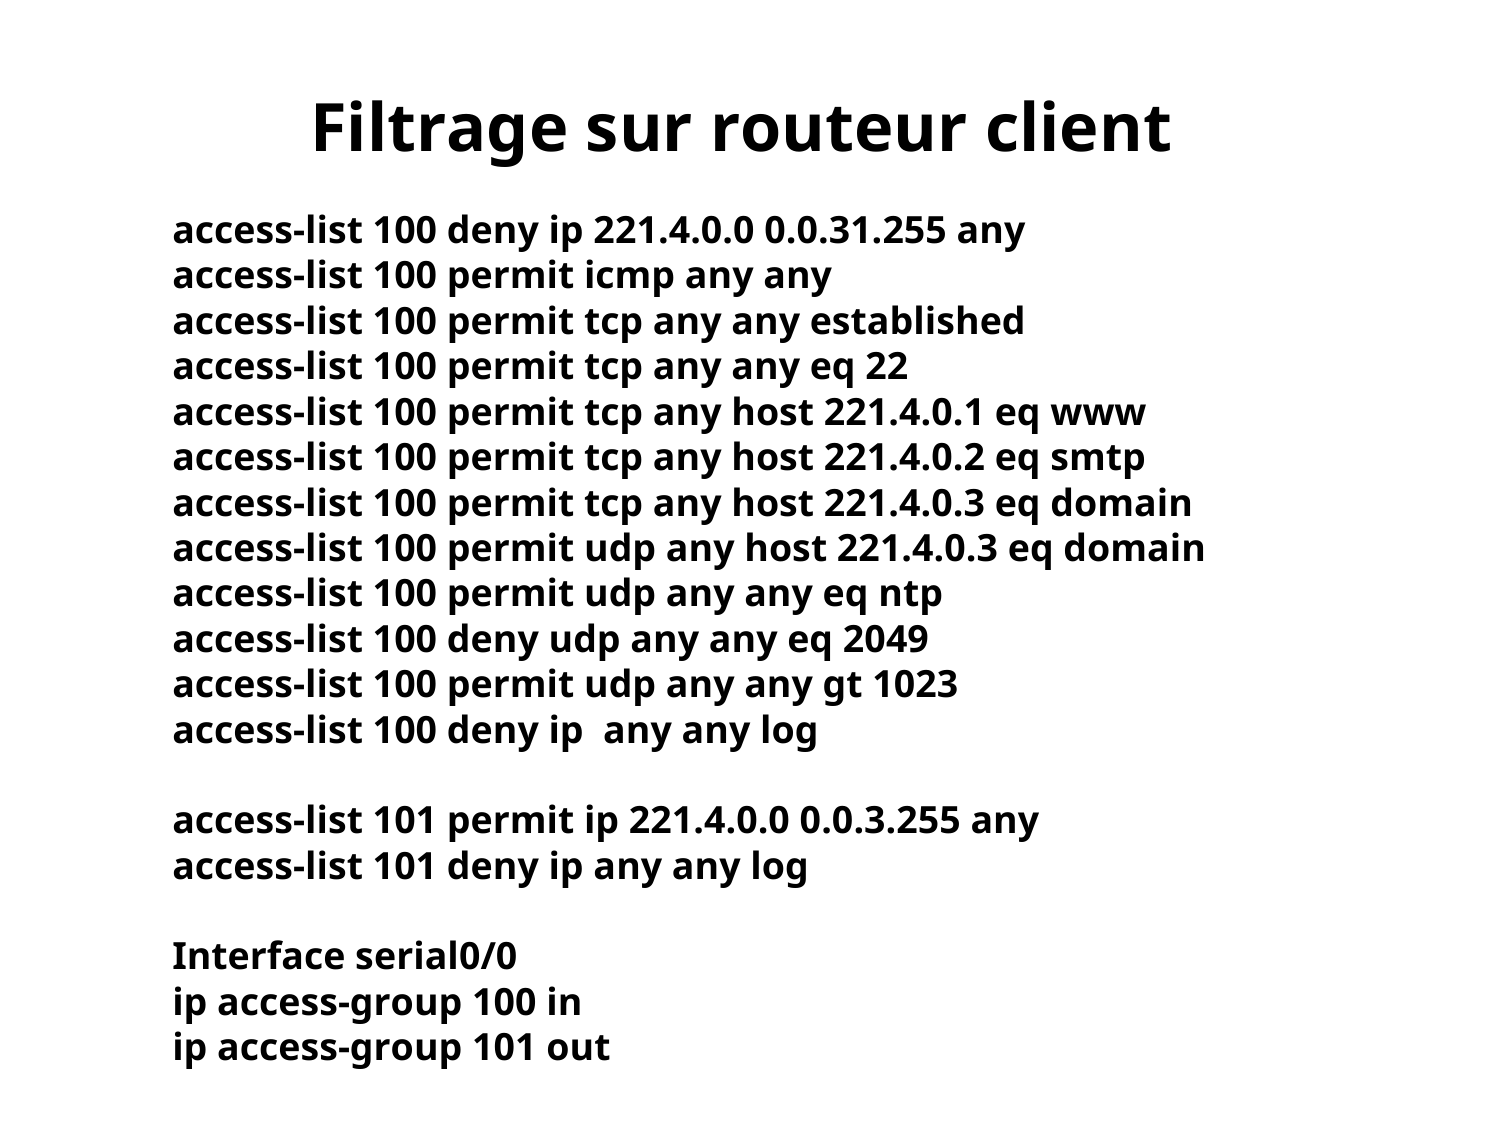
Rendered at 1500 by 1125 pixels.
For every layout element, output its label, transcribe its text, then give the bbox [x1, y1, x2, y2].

title Filtrage sur routeur client [104, 30, 1380, 218]
list access-list 100 deny ip 221.4.0.0 0.0.31.255 any access-list 100 permit icmp any any access-list 100 permit tcp any any established access-list 100 permit tcp any any eq 22 access-list 100 permit tcp any host 221.4.0.1 eq www access-list 100 permit tcp any host 221.4.0.2 eq smtp access-list 100 permit tcp any host 221.4.0.3 eq domain access-list 100 permit udp any host 221.4.0.3 eq domain access-list 100 permit udp any any eq ntp access-list 100 deny udp any any eq 2049 access-list 100 permit udp any any gt 1023 access-list 100 deny ip any any log access-list 101 permit ip 221.4.0.0 0.0.3.255 any access-list 101 deny ip any any log Interface serial0/0 ip access-group 100 in ip access-group 101 out [102, 197, 1378, 1125]
